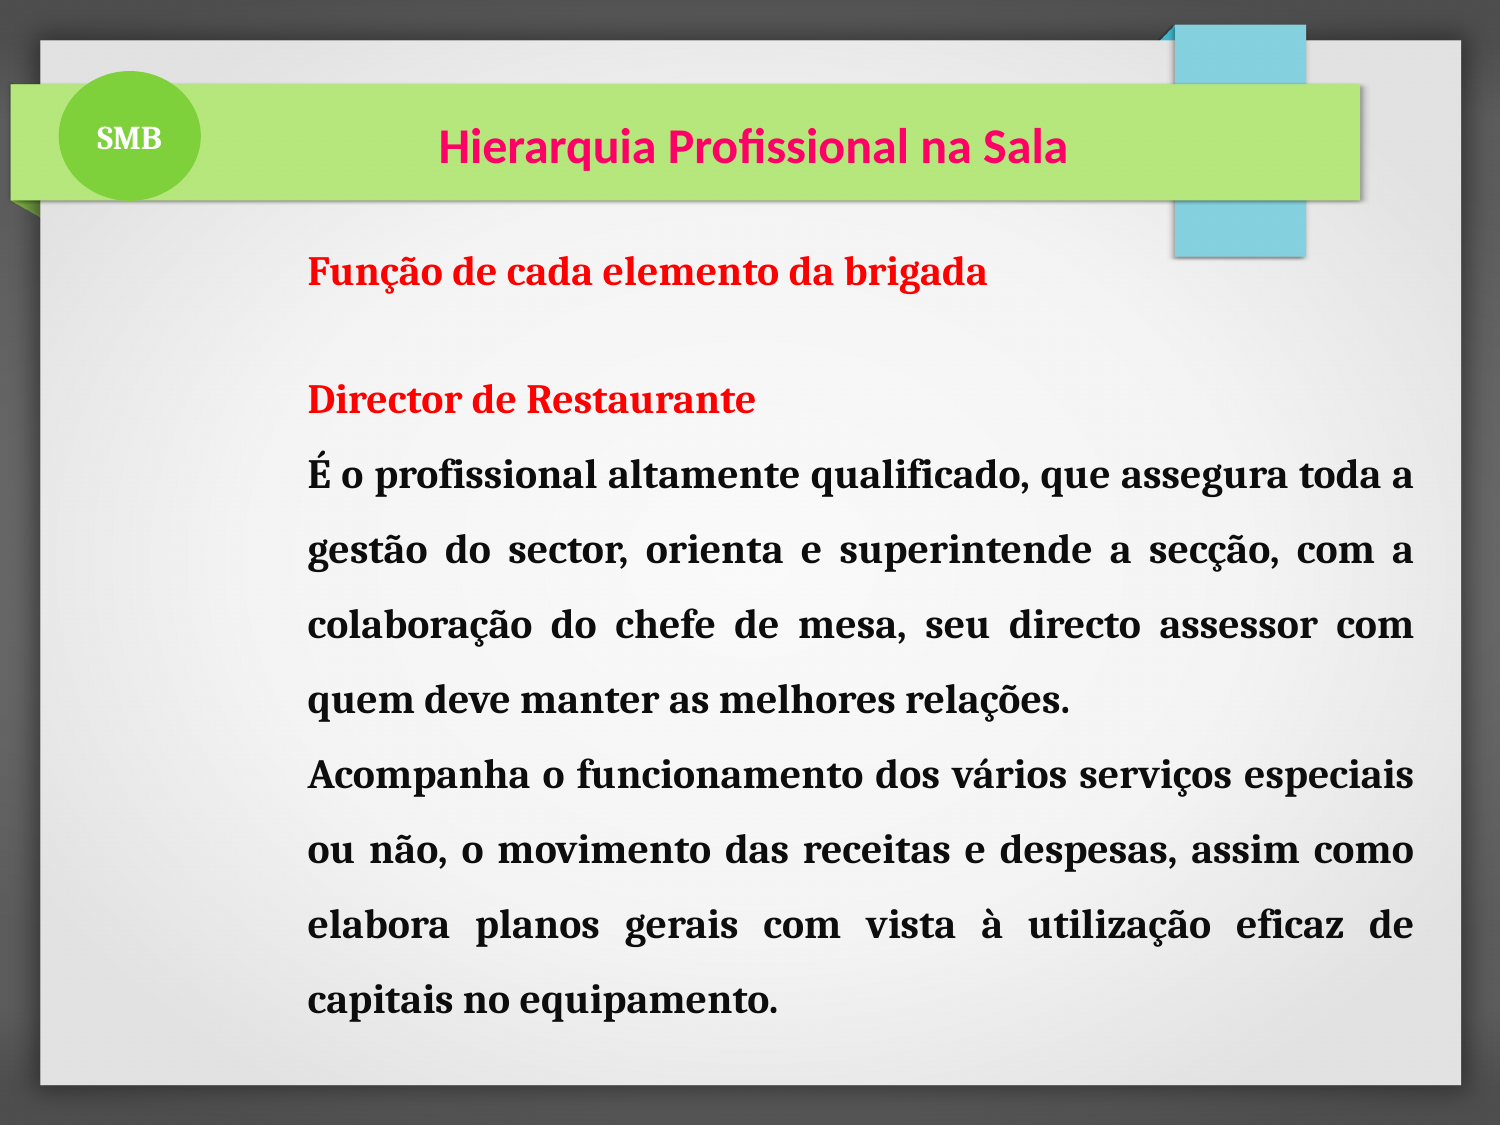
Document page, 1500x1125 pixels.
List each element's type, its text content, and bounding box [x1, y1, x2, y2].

text_box Função de cada elemento da brigada [292, 210, 1465, 301]
text_box SMB [58, 71, 201, 201]
picture [0, 0, 1500, 1125]
text_box Hierarquia Profissional na Sala [221, 106, 1288, 182]
text_box Director de Restaurante É o profissional altamente qualificado, que assegura toda a gestão do sector, orienta e superintende a secção, com a colaboração do chefe de mesa, seu directo assessor com quem deve manter as melhores relações. Acompanha o funcionamento dos vários serviços especiais ou não, o movimento das receitas e despesas, assim como elabora planos gerais com vista à utilização eficaz de capitais no equipamento. [292, 339, 1430, 1030]
